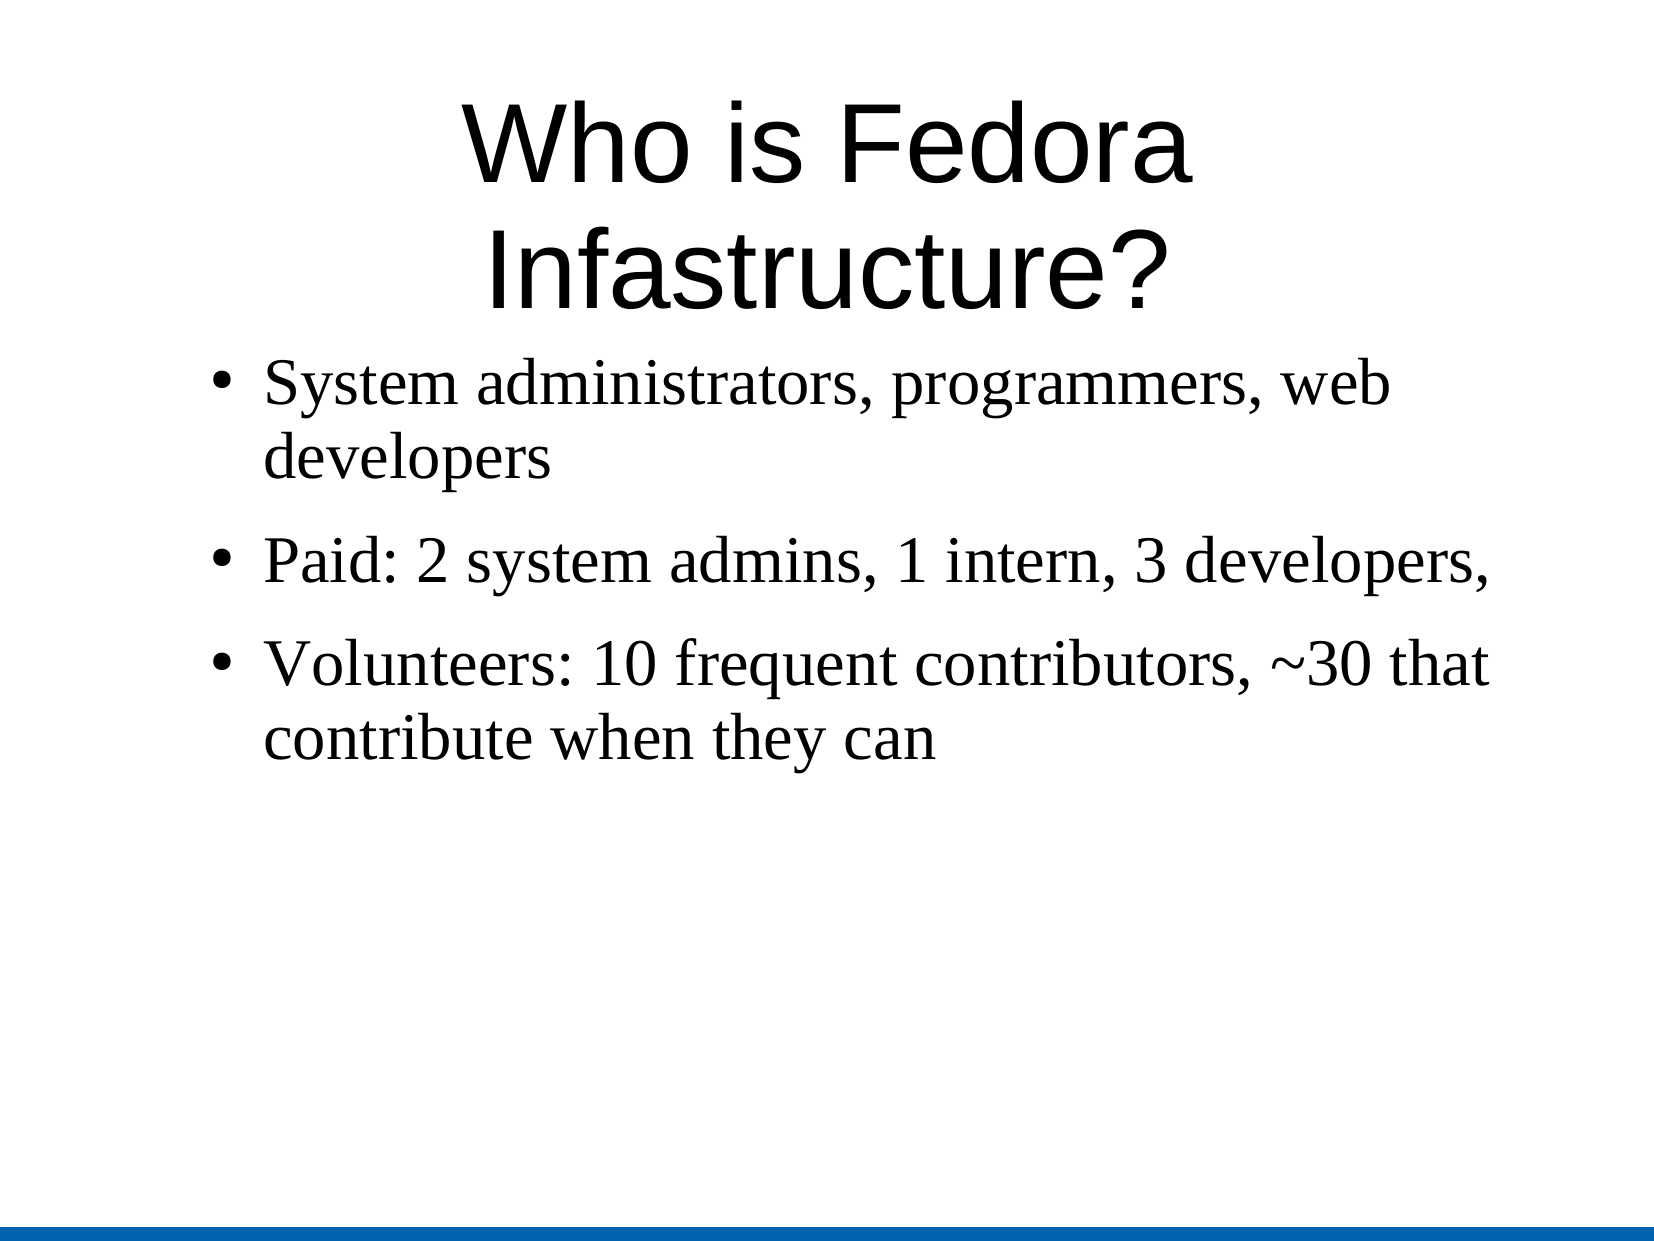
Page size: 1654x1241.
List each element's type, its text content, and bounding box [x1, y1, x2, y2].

list System administrators, programmers, web developers Paid: 2 system admins, 1 intern, 3 developers, Volunteers: 10 frequent contributors, ~30 that contribute when they can [121, 344, 1533, 1112]
title Who is Fedora Infastructure? [121, 66, 1533, 344]
